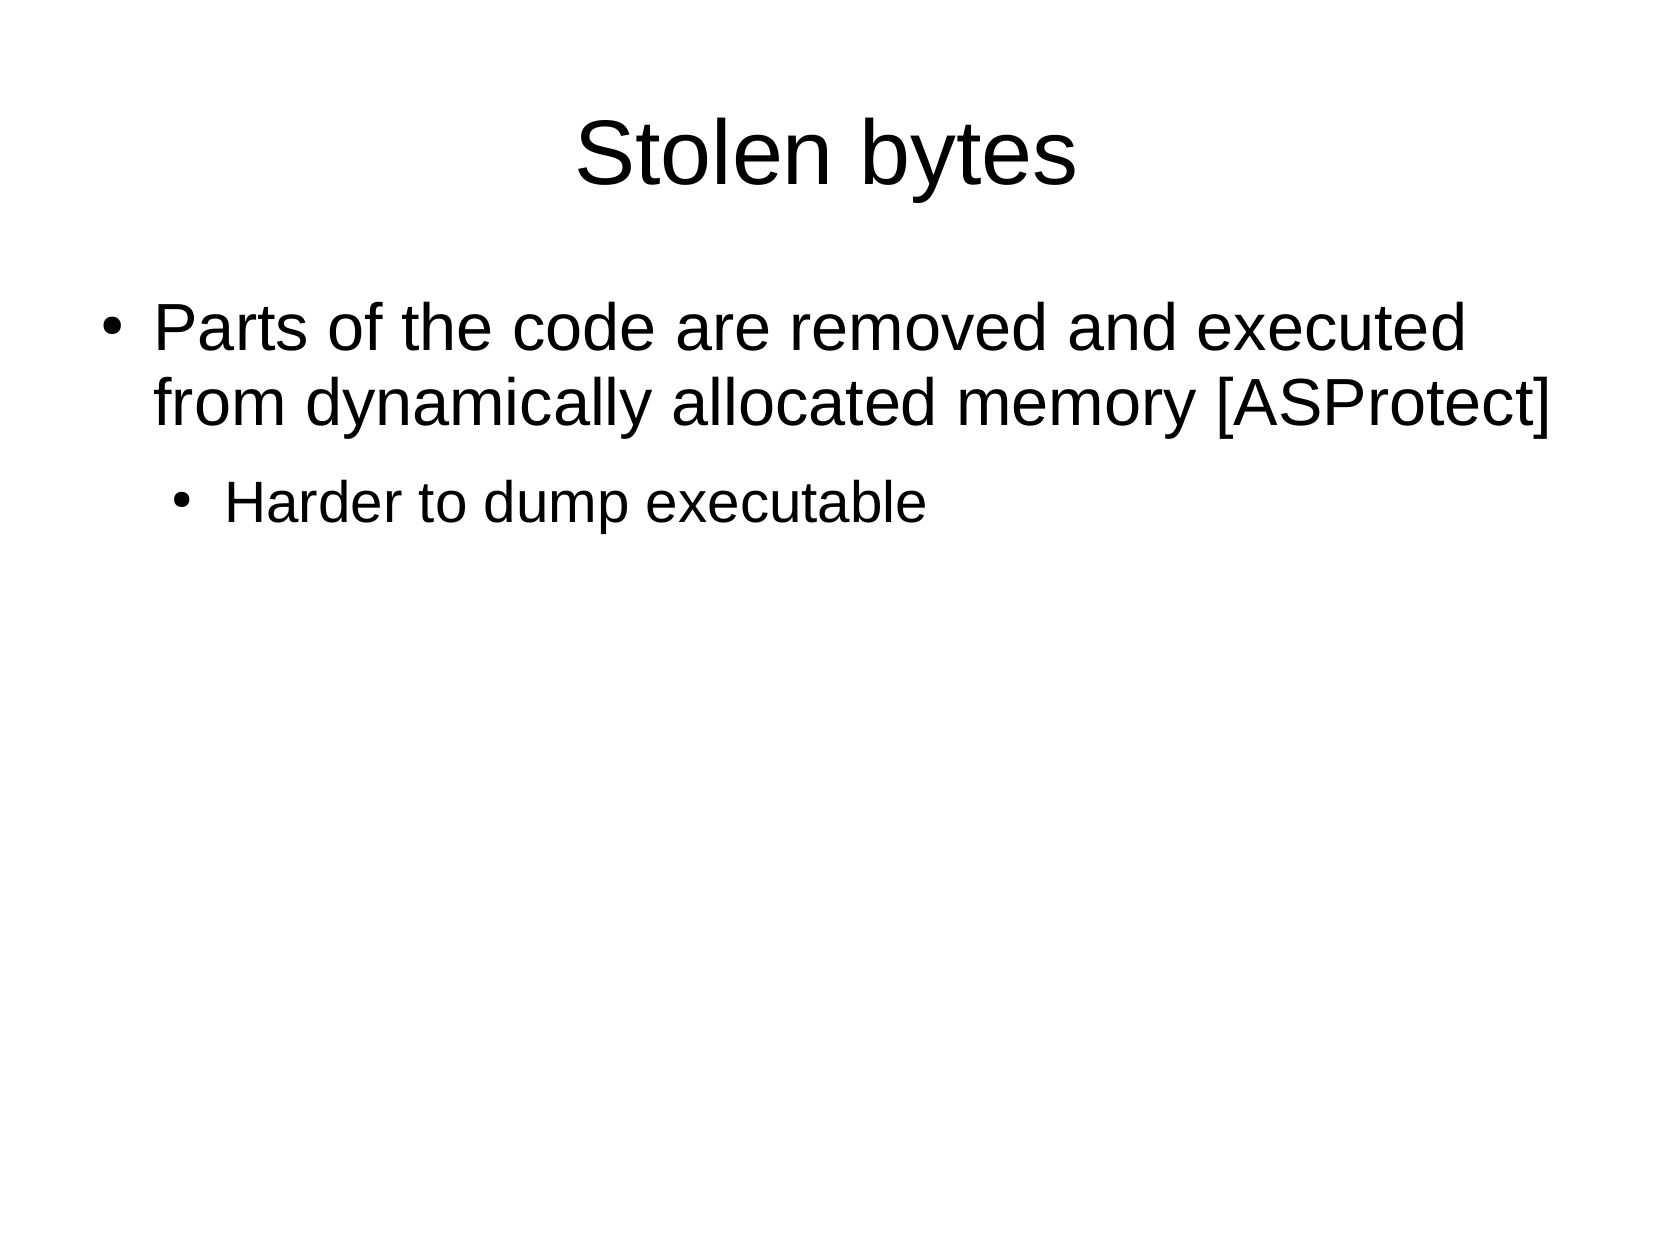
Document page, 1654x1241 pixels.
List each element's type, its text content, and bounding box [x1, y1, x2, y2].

list Parts of the code are removed and executed from dynamically allocated memory [ASProtect] Harder to dump executable [82, 290, 1571, 1109]
title Stolen bytes [82, 49, 1571, 257]
